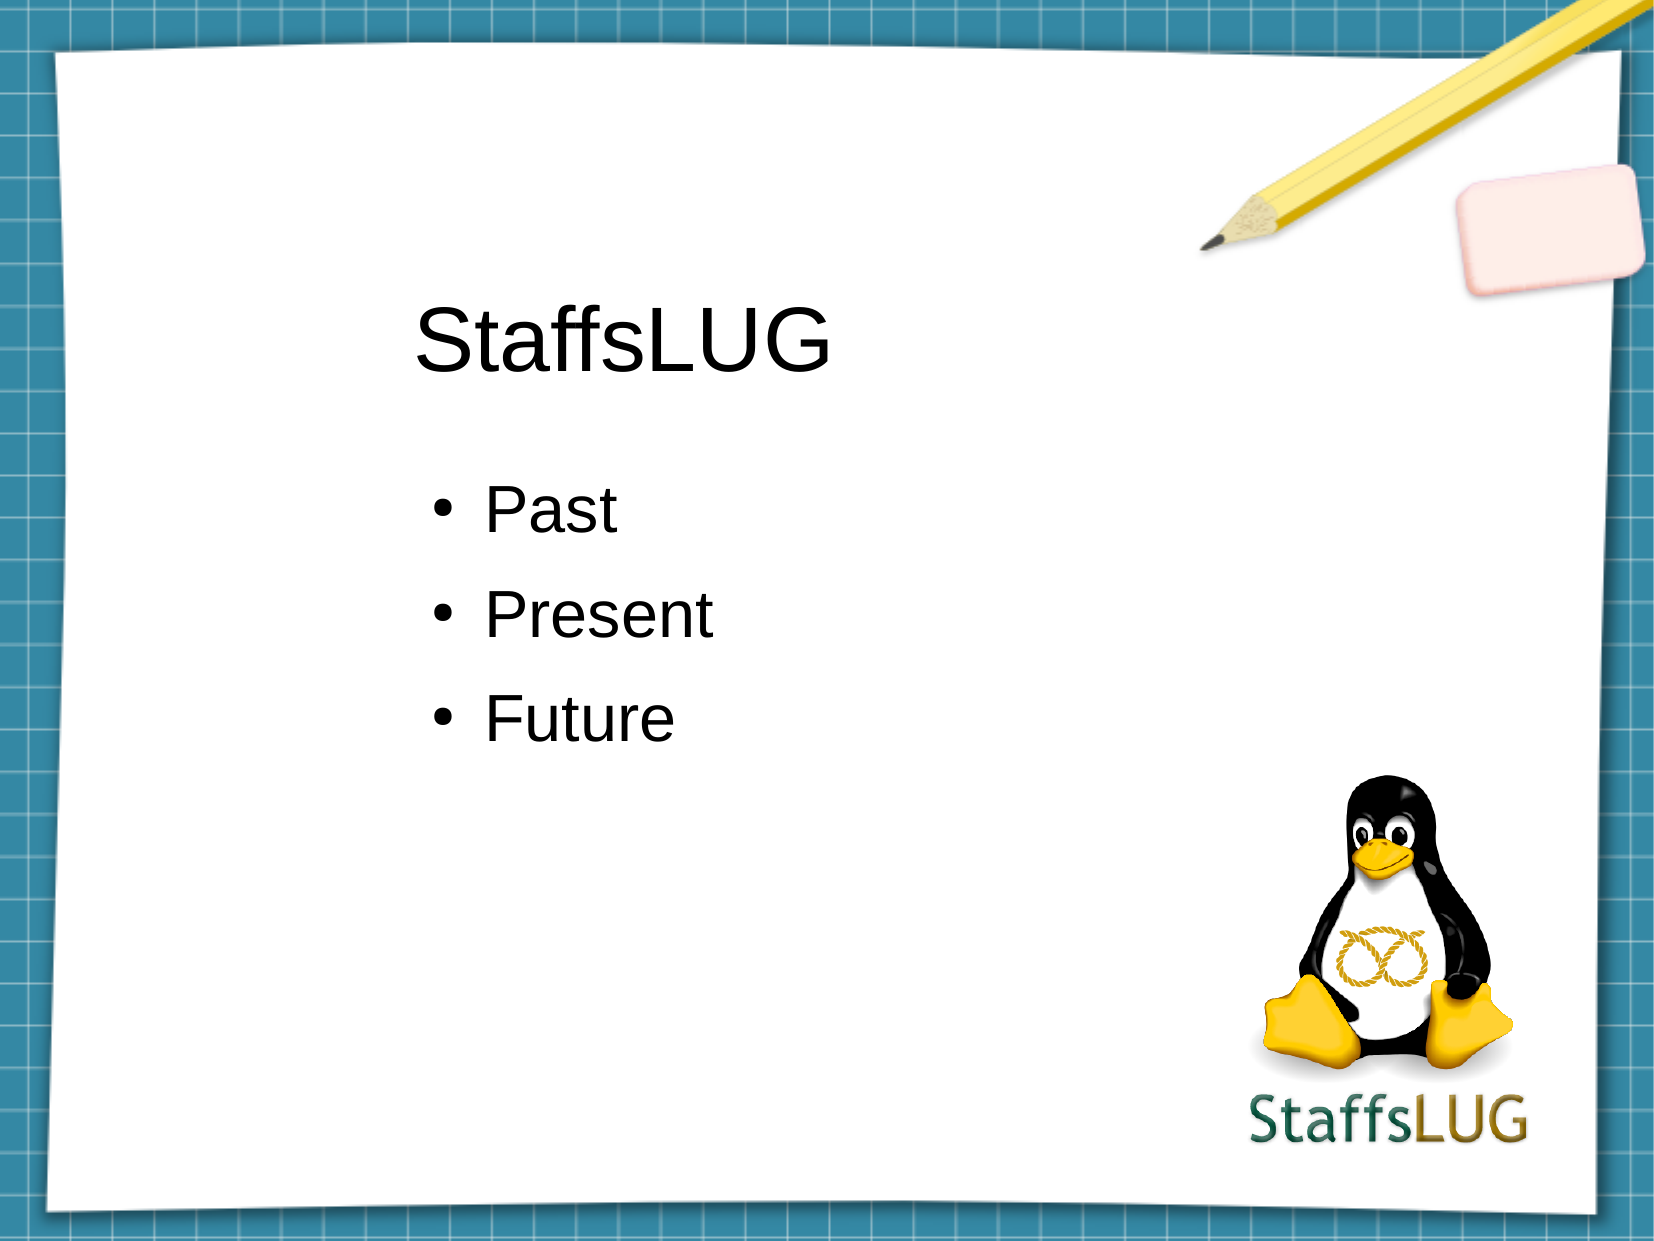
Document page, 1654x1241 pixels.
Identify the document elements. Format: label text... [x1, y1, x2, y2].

list Past Present Future [413, 472, 1241, 886]
title StaffsLUG [413, 236, 1241, 444]
picture [0, 0, 1654, 1241]
